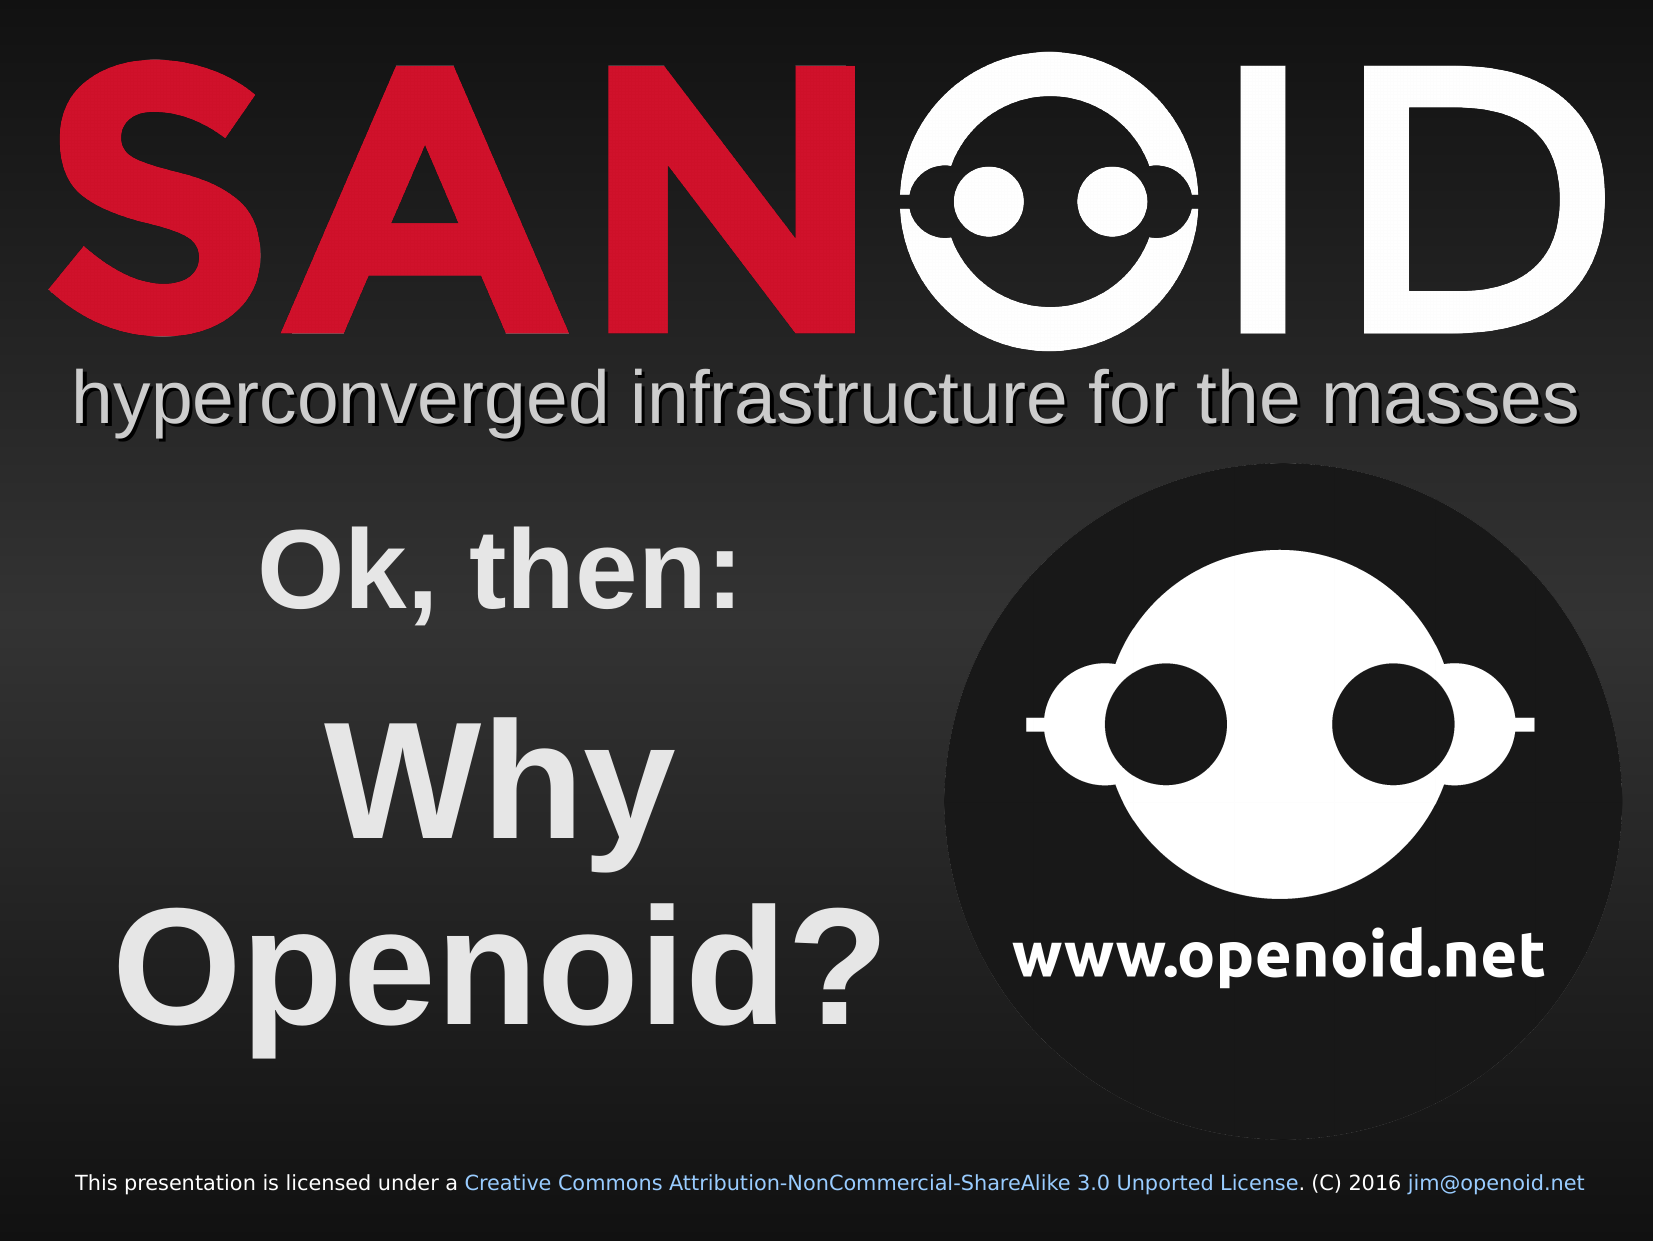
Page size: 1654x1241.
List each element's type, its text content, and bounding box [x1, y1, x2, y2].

subtitle This presentation is licensed under a Creative Commons Attribution-NonCommercial-ShareAlike 3.0 Unported License. (C) 2016 jim@openoid.net [1107, 1156, 1594, 1241]
title Ok, then: Why Openoid? [0, 495, 1107, 1241]
picture [933, 449, 1636, 1156]
picture [15, 14, 1638, 406]
text_box hyperconverged infrastructure for the masses [0, 240, 1653, 556]
